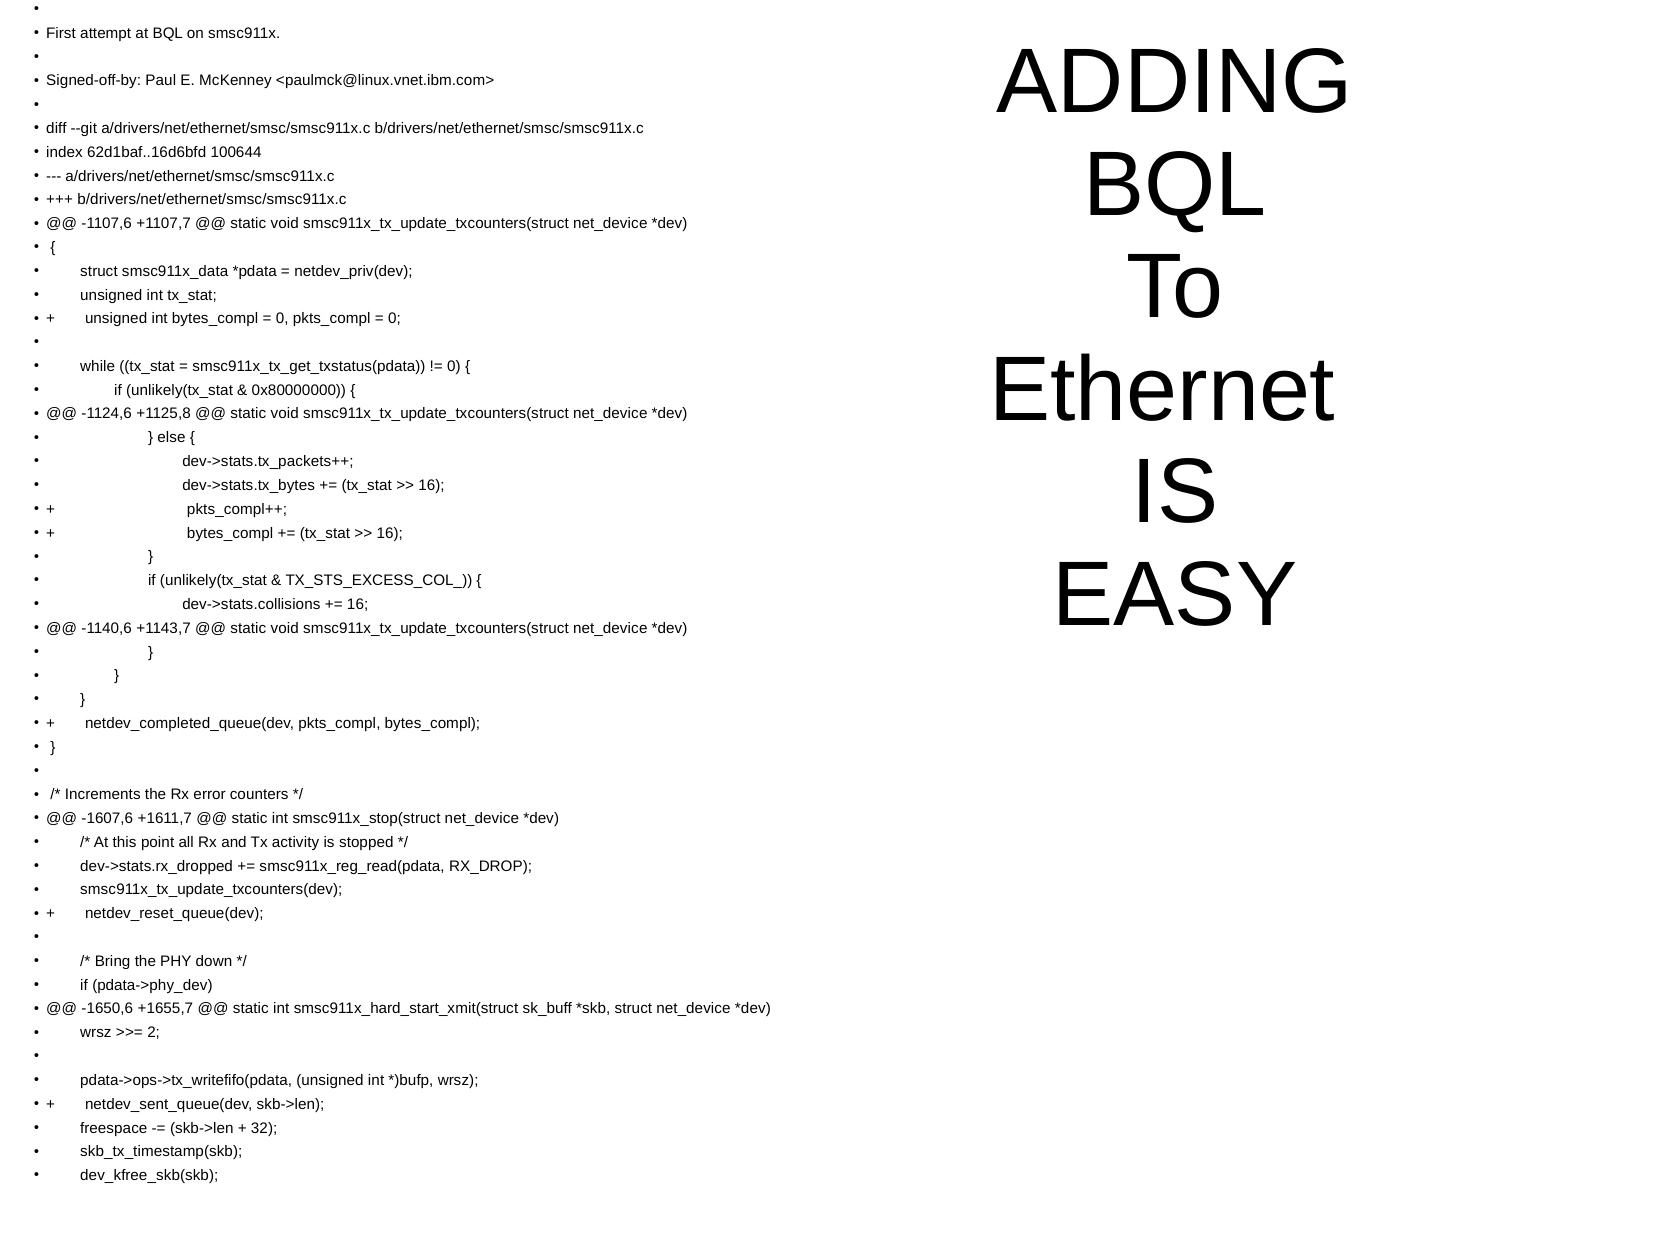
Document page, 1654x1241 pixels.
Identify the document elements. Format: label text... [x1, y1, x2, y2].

list First attempt at BQL on smsc911x. Signed-off-by: Paul E. McKenney <paulmck@linux.vnet.ibm.com> diff --git a/drivers/net/ethernet/smsc/smsc911x.c b/drivers/net/ethernet/smsc/smsc911x.c index 62d1baf..16d6bfd 100644 --- a/drivers/net/ethernet/smsc/smsc911x.c +++ b/drivers/net/ethernet/smsc/smsc911x.c @@ -1107,6 +1107,7 @@ static void smsc911x_tx_update_txcounters(struct net_device *dev) { struct smsc911x_data *pdata = netdev_priv(dev); unsigned int tx_stat; + unsigned int bytes_compl = 0, pkts_compl = 0; while ((tx_stat = smsc911x_tx_get_txstatus(pdata)) != 0) { if (unlikely(tx_stat & 0x80000000)) { @@ -1124,6 +1125,8 @@ static void smsc911x_tx_update_txcounters(struct net_device *dev) } else { dev->stats.tx_packets++; dev->stats.tx_bytes += (tx_stat >> 16); + pkts_compl++; + bytes_compl += (tx_stat >> 16); } if (unlikely(tx_stat & TX_STS_EXCESS_COL_)) { dev->stats.collisions += 16; @@ -1140,6 +1143,7 @@ static void smsc911x_tx_update_txcounters(struct net_device *dev) } } } + netdev_completed_queue(dev, pkts_compl, bytes_compl); } /* Increments the Rx error counters */ @@ -1607,6 +1611,7 @@ static int smsc911x_stop(struct net_device *dev) /* At this point all Rx and Tx activity is stopped */ dev->stats.rx_dropped += smsc911x_reg_read(pdata, RX_DROP); smsc911x_tx_update_txcounters(dev); + netdev_reset_queue(dev); /* Bring the PHY down */ if (pdata->phy_dev) @@ -1650,6 +1655,7 @@ static int smsc911x_hard_start_xmit(struct sk_buff *skb, struct net_device *dev) wrsz >>= 2; pdata->ops->tx_writefifo(pdata, (unsigned int *)bufp, wrsz); + netdev_sent_queue(dev, skb->len); freespace -= (skb->len + 32); skb_tx_timestamp(skb); dev_kfree_skb(skb); [29, 0, 1654, 1241]
